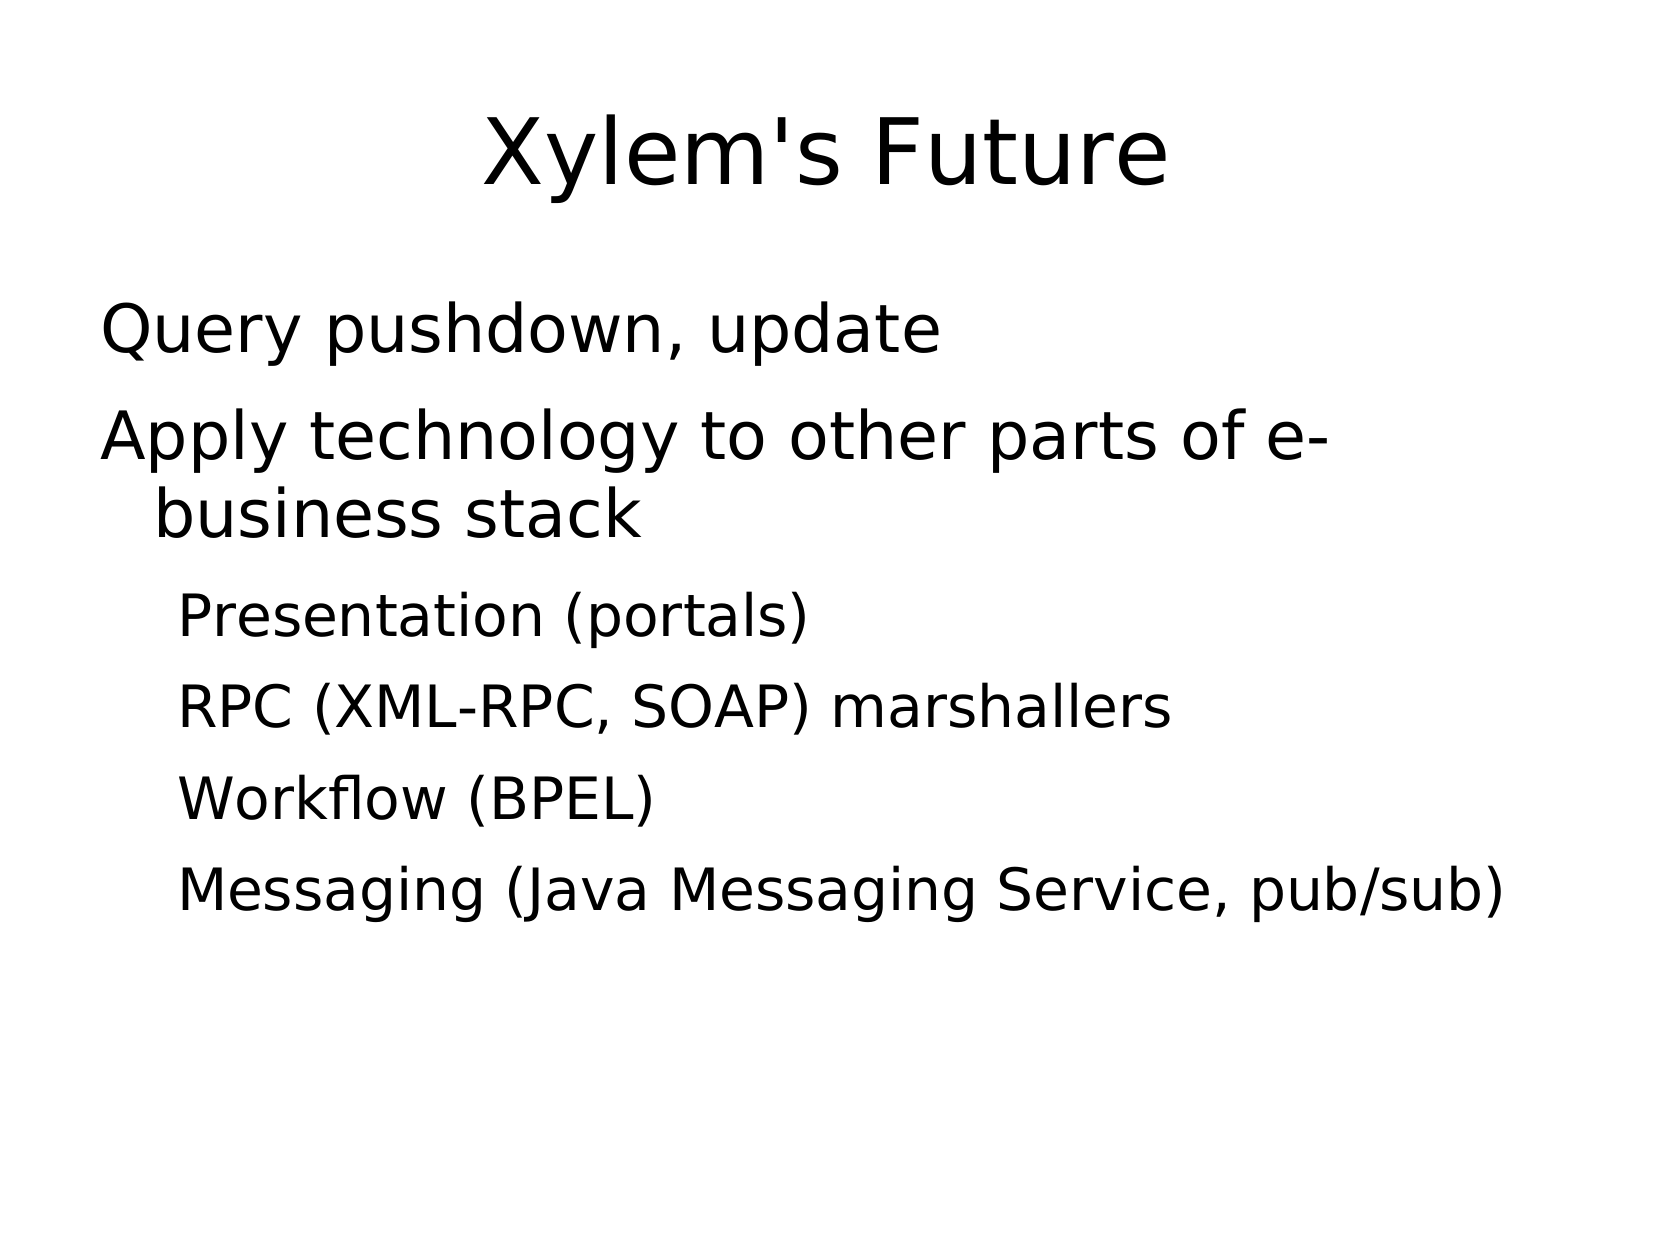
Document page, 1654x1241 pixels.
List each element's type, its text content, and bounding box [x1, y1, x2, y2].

title Xylem's Future [82, 49, 1571, 257]
list Query pushdown, update Apply technology to other parts of e-business stack Presentation (portals) RPC (XML-RPC, SOAP) marshallers Workflow (BPEL) Messaging (Java Messaging Service, pub/sub) [82, 290, 1571, 1109]
